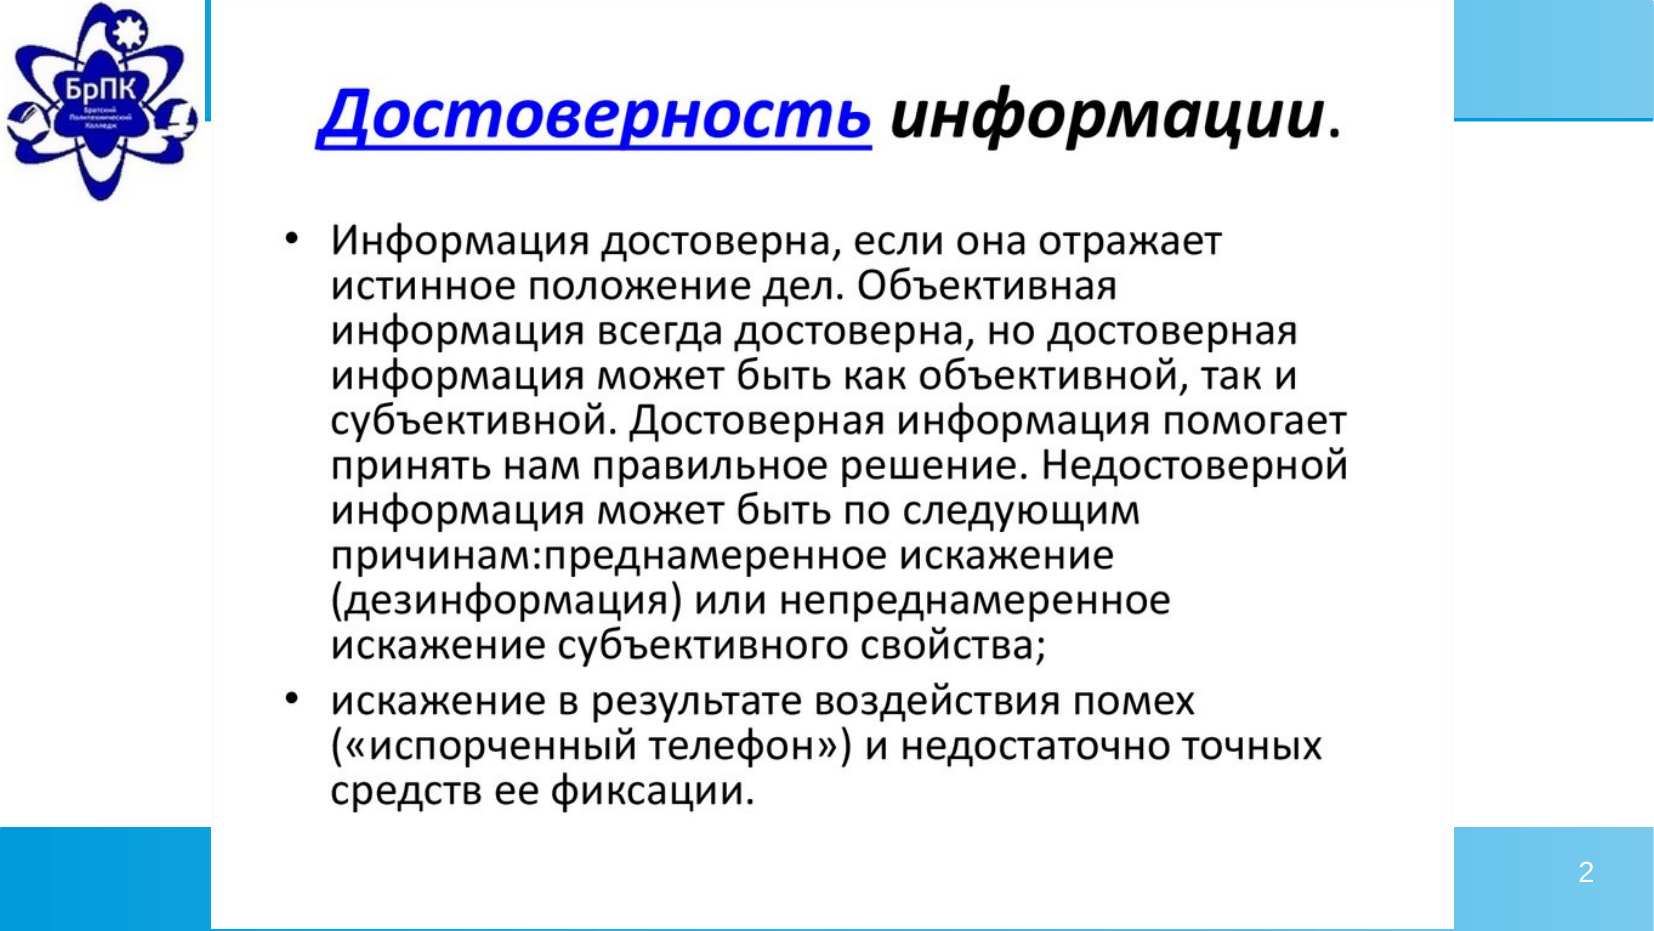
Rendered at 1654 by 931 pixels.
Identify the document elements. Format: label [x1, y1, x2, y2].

picture [0, 0, 205, 205]
picture [211, 0, 1454, 929]
